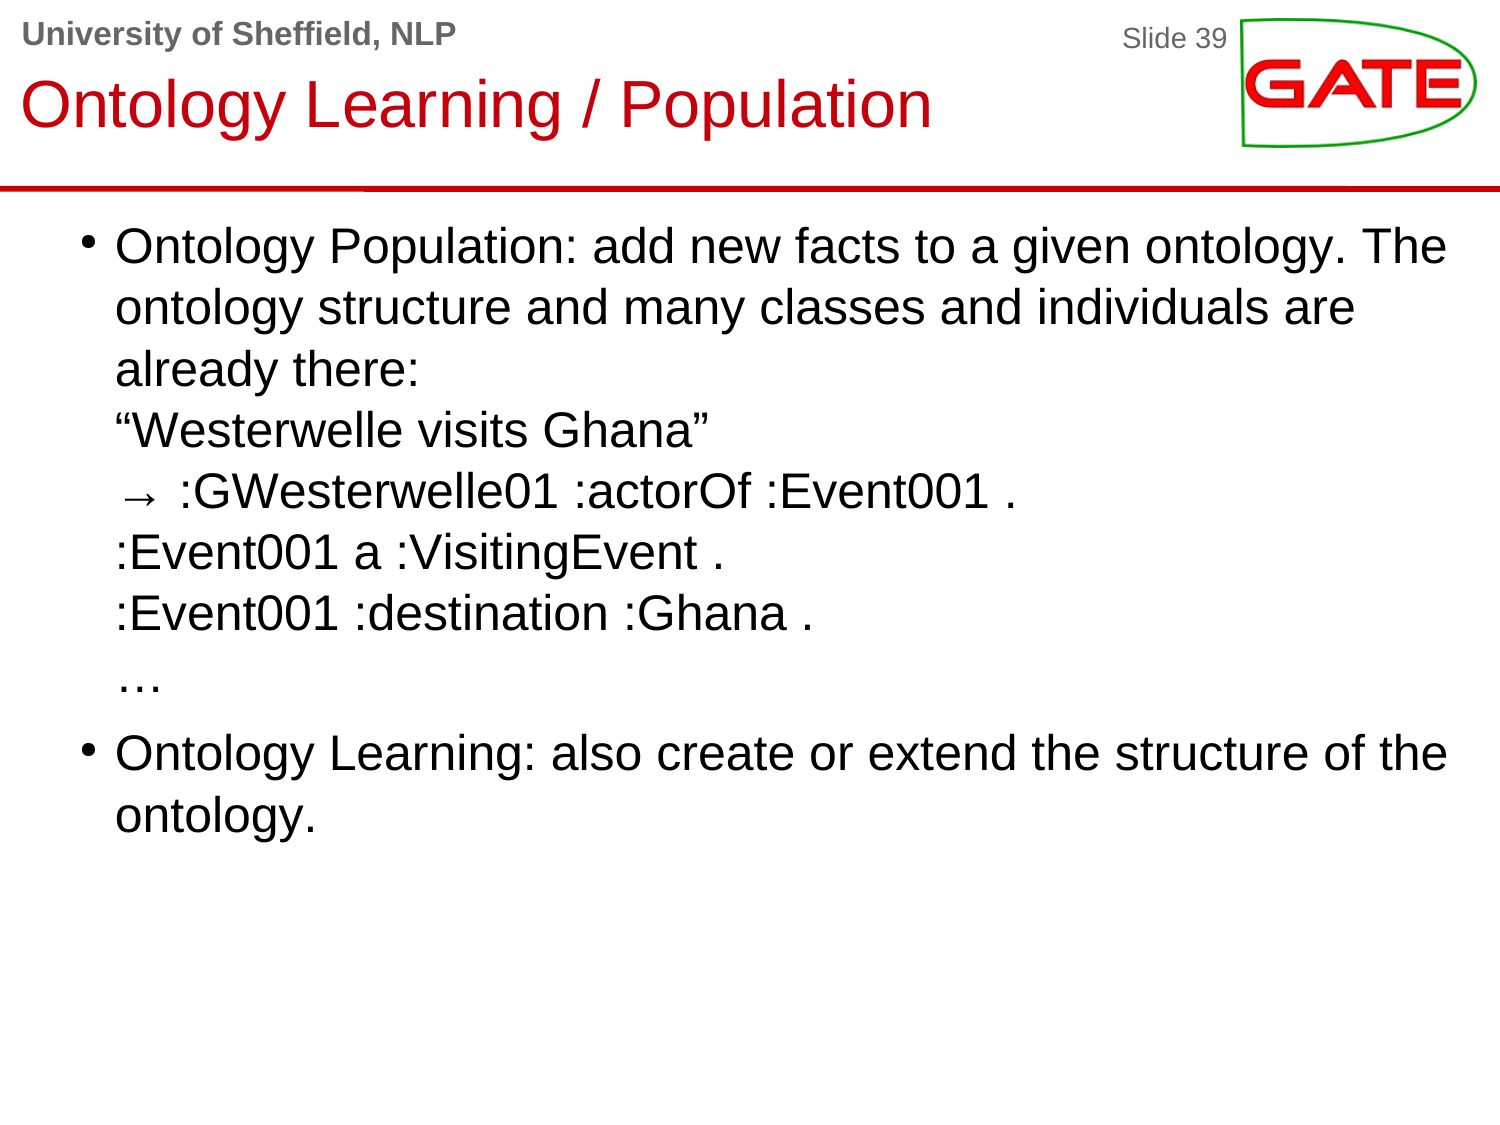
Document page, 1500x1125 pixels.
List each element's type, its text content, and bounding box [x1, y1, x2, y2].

picture [1240, 18, 1477, 148]
title Ontology Learning / Population [20, 44, 1240, 166]
list Ontology Population: add new facts to a given ontology. The ontology structure and many classes and individuals are already there: “Westerwelle visits Ghana” → :GWesterwelle01 :actorOf :Event001 . :Event001 a :VisitingEvent . :Event001 :destination :Ghana . … Ontology Learning: also create or extend the structure of the ontology. [23, 212, 1477, 1063]
